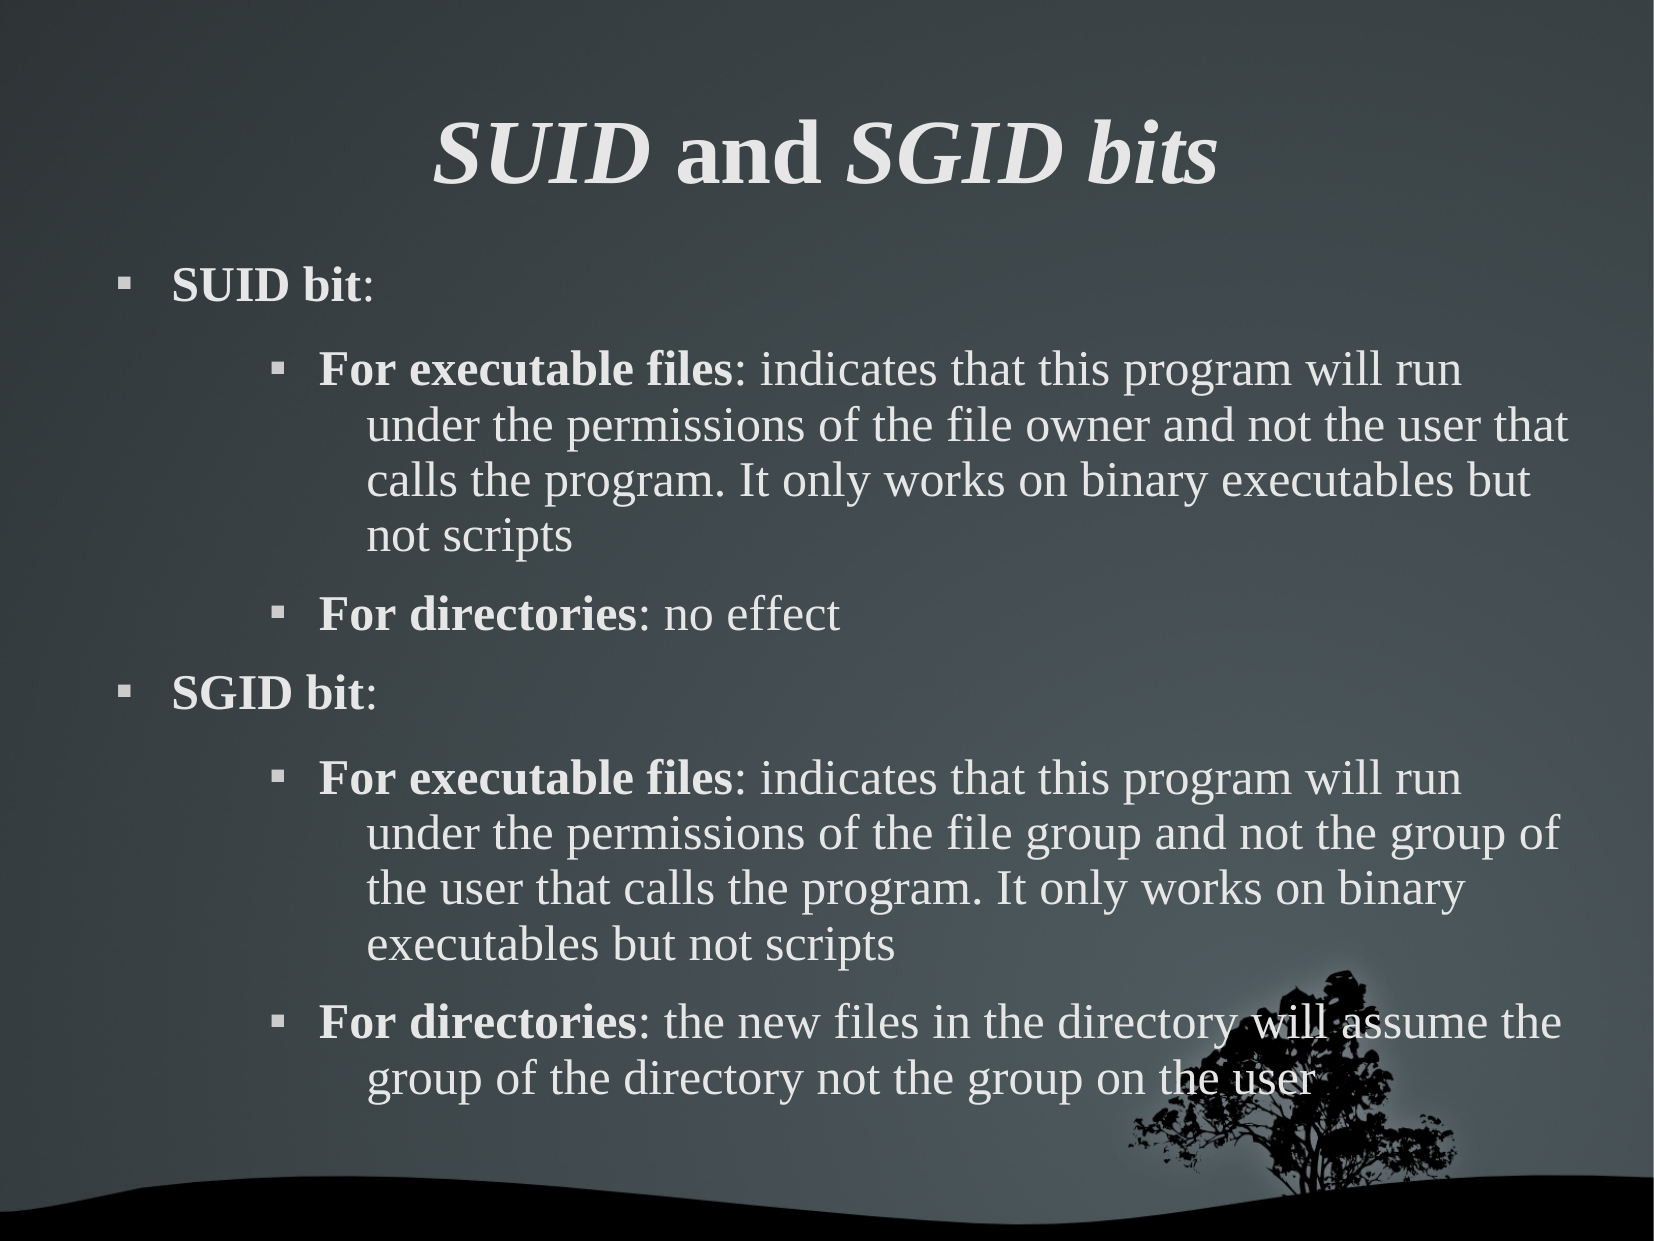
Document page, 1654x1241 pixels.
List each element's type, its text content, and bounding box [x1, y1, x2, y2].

picture [0, 0, 1654, 1241]
title SUID and SGID bits [82, 49, 1571, 257]
list SUID bit: For executable files: indicates that this program will run under the permissions of the file owner and not the user that calls the program. It only works on binary executables but not scripts For directories: no effect SGID bit: For executable files: indicates that this program will run under the permissions of the file group and not the group of the user that calls the program. It only works on binary executables but not scripts For directories: the new files in the directory will assume the group of the directory not the group on the user [82, 257, 1571, 1162]
